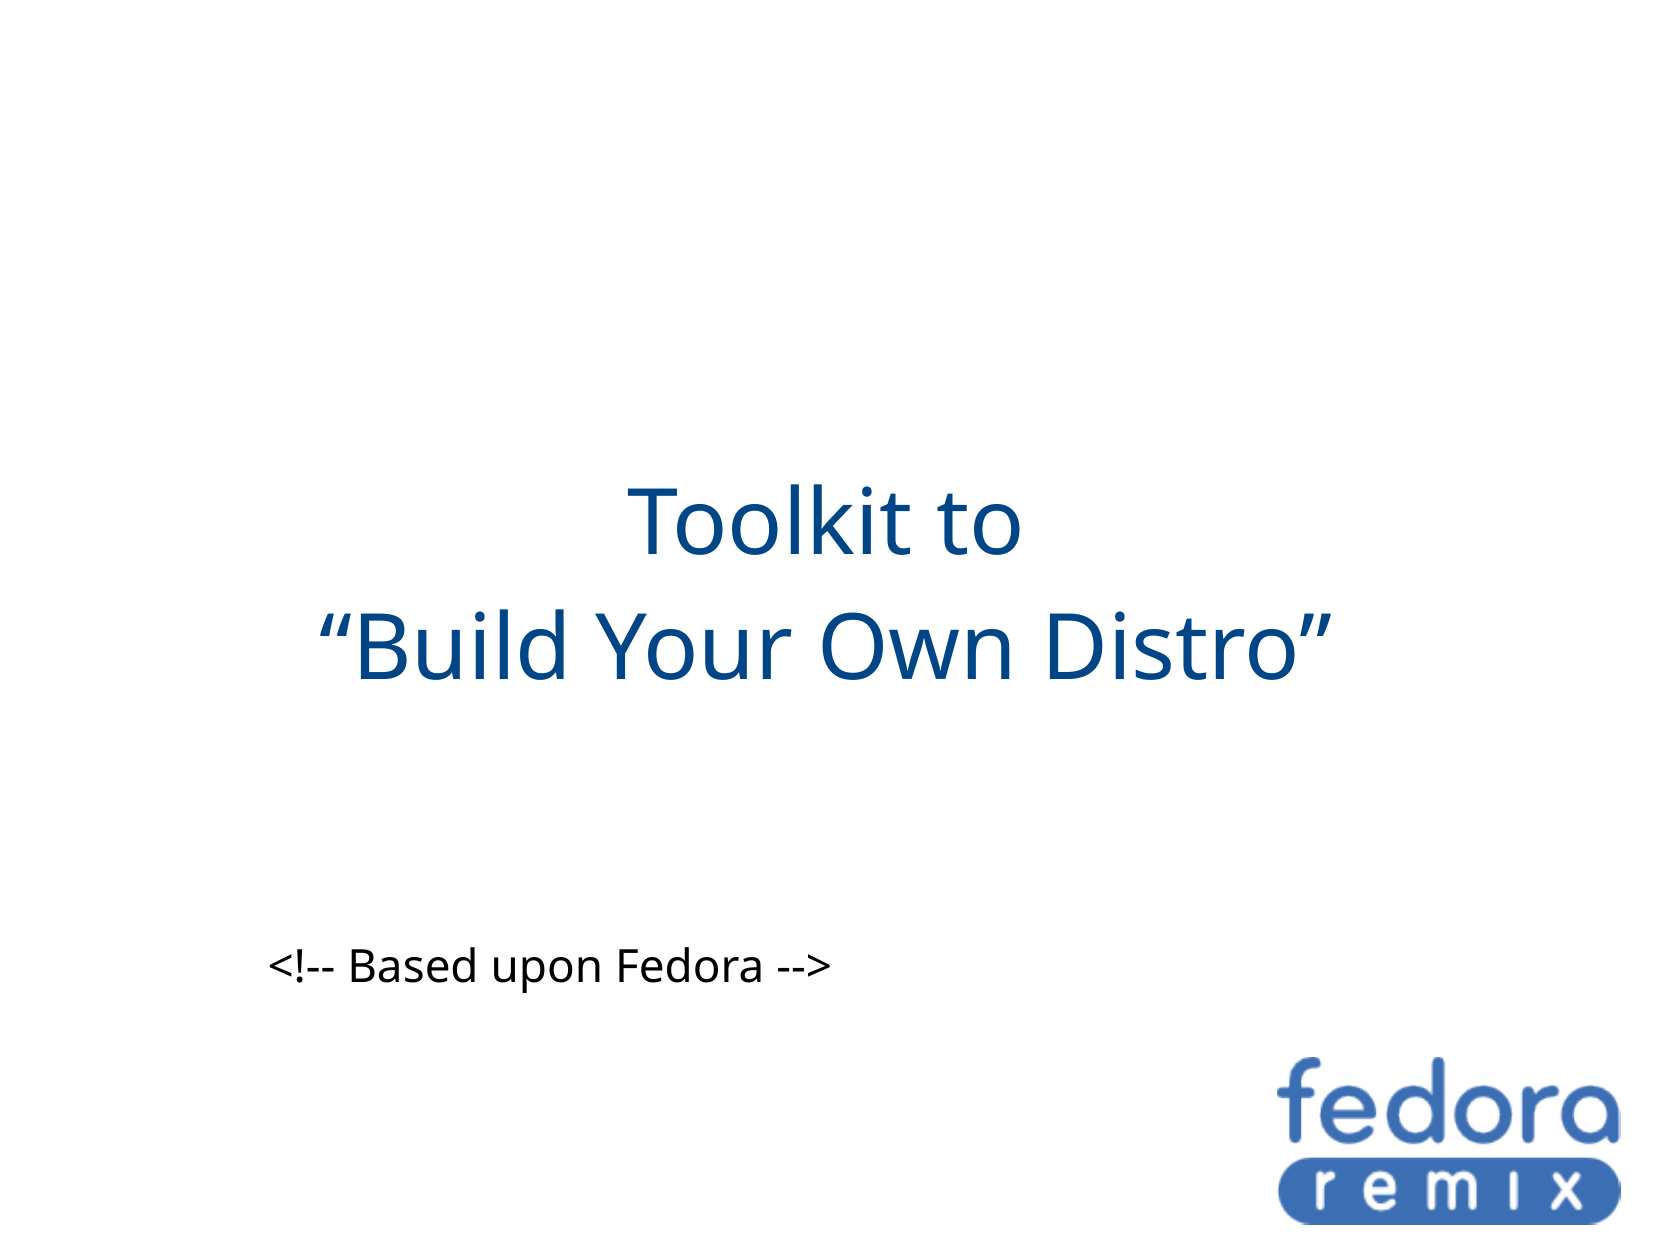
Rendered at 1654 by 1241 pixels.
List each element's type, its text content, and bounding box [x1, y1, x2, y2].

picture [1277, 1057, 1621, 1225]
title Toolkit to “Build Your Own Distro” [82, 478, 1571, 685]
title <!-- Based upon Fedora --> [49, 916, 1051, 1013]
